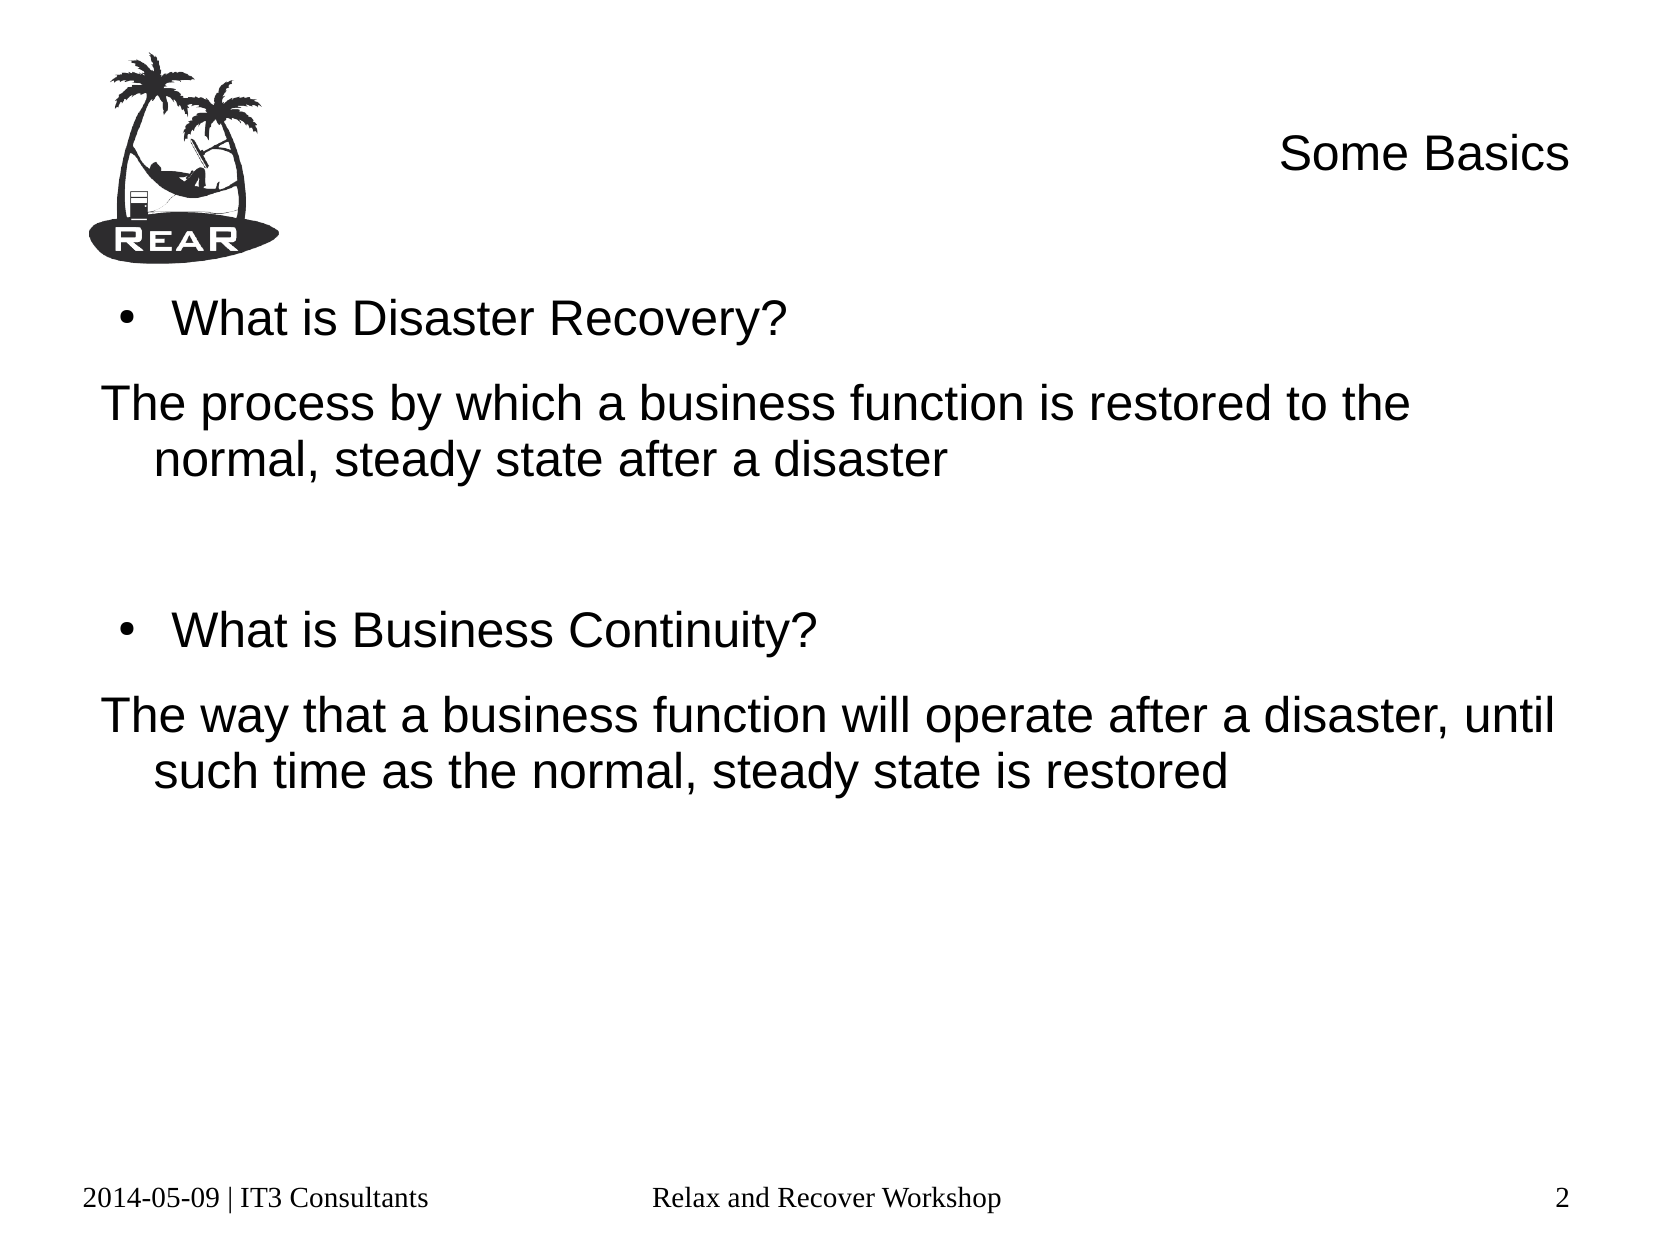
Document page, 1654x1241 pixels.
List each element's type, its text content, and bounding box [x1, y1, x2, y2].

title Some Basics [295, 49, 1571, 257]
list What is Disaster Recovery? The process by which a business function is restored to the normal, steady state after a disaster What is Business Continuity? The way that a business function will operate after a disaster, until such time as the normal, steady state is restored [82, 290, 1571, 1109]
picture [88, 52, 279, 266]
